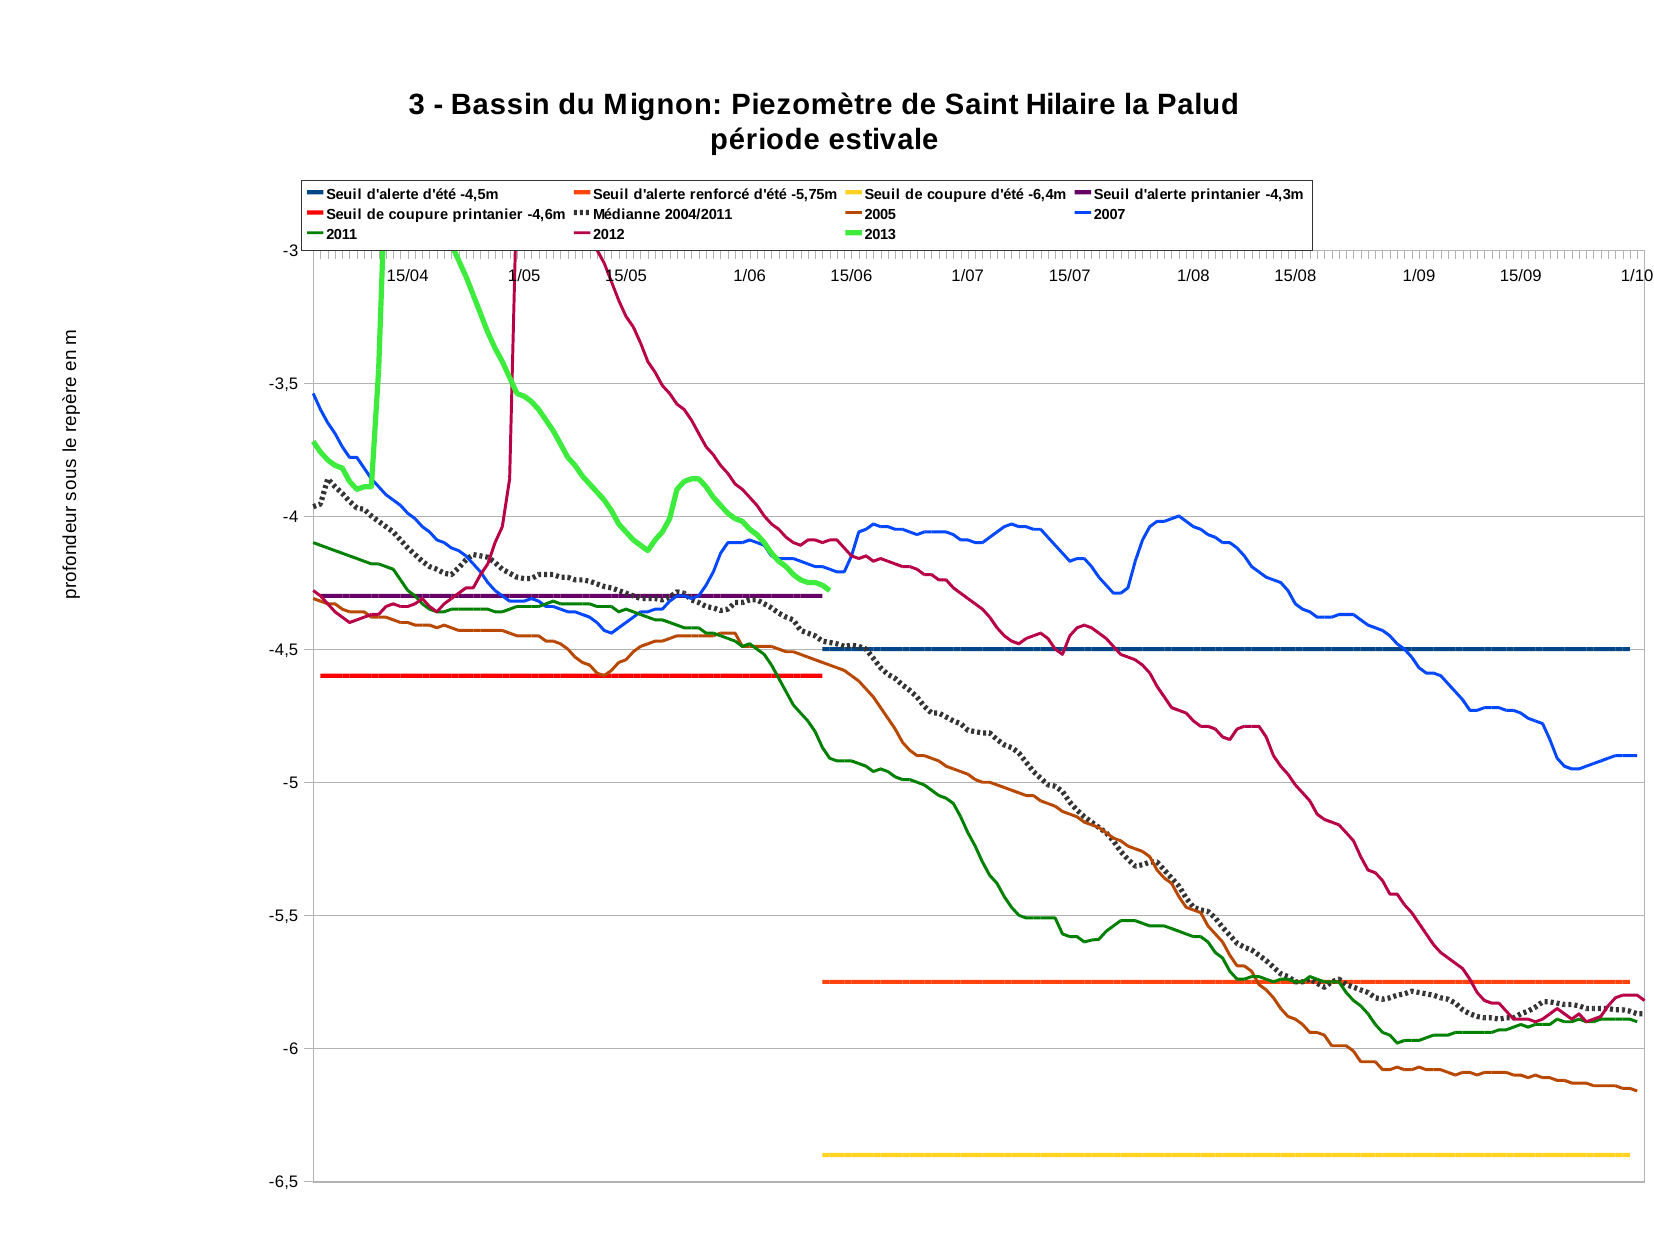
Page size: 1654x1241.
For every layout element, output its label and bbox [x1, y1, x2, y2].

chart [26, 73, 1654, 1199]
